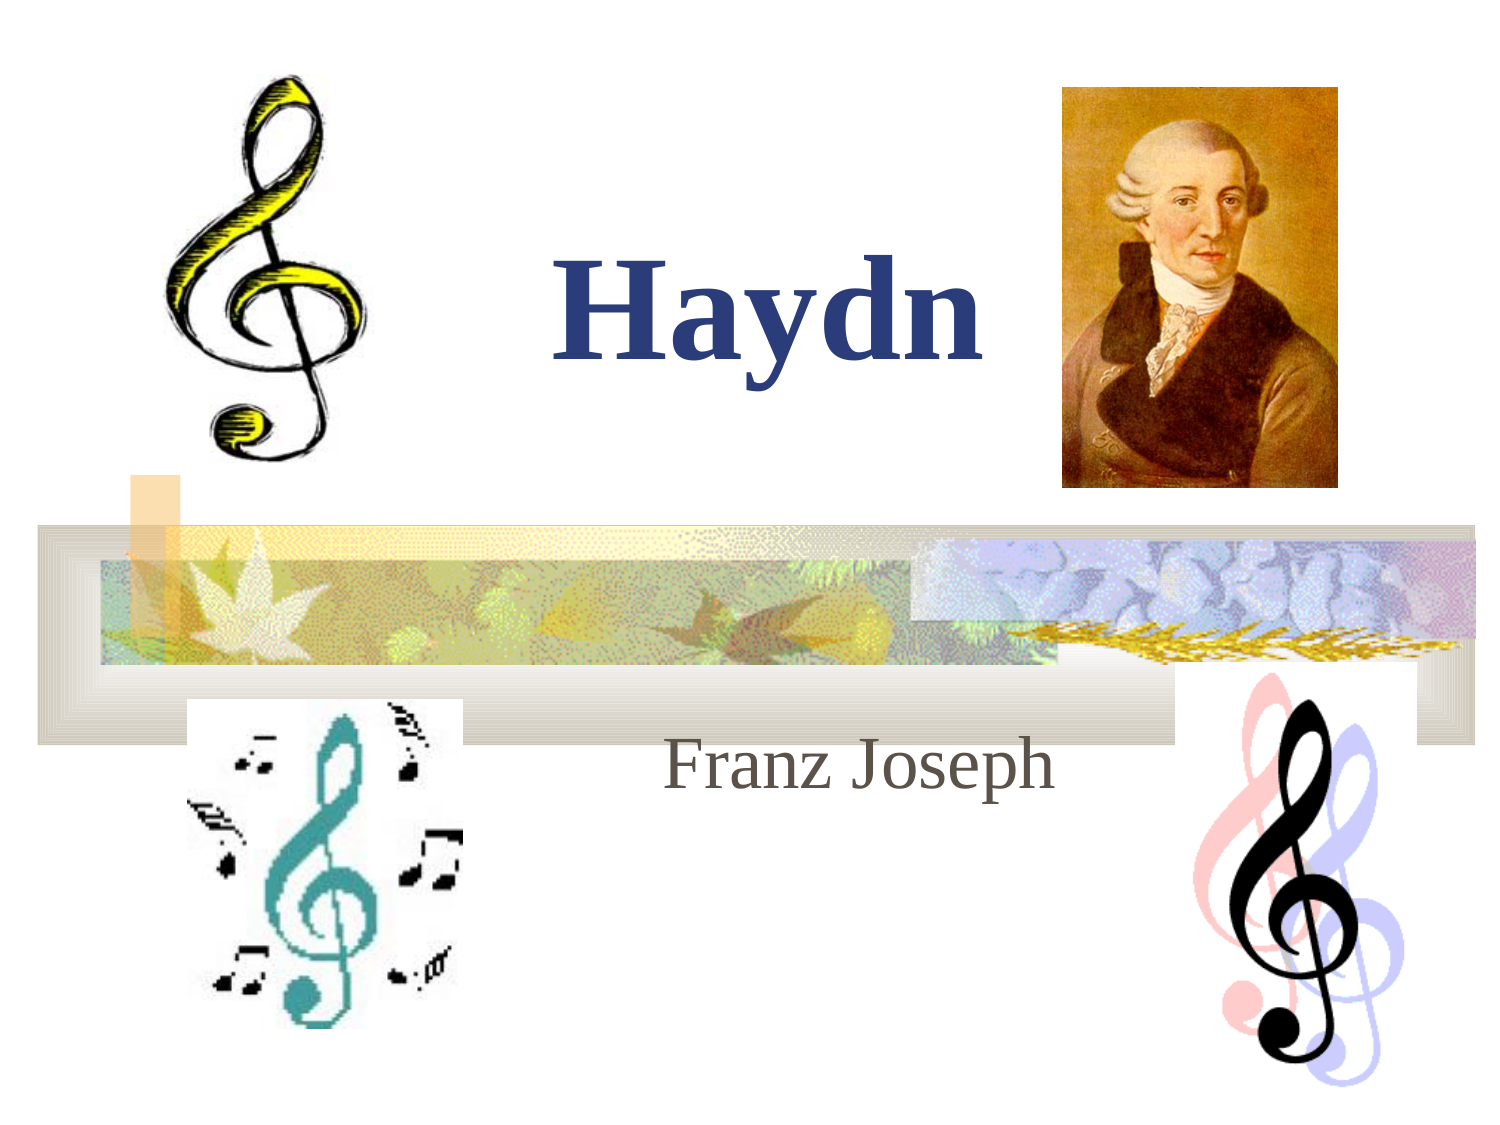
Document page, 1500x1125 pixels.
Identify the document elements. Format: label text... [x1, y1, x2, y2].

picture [187, 699, 463, 1029]
subtitle Franz Joseph [463, 713, 1175, 939]
picture [162, 74, 374, 463]
picture [101, 526, 1476, 1125]
title Haydn [399, 204, 1062, 400]
picture [1062, 87, 1338, 488]
